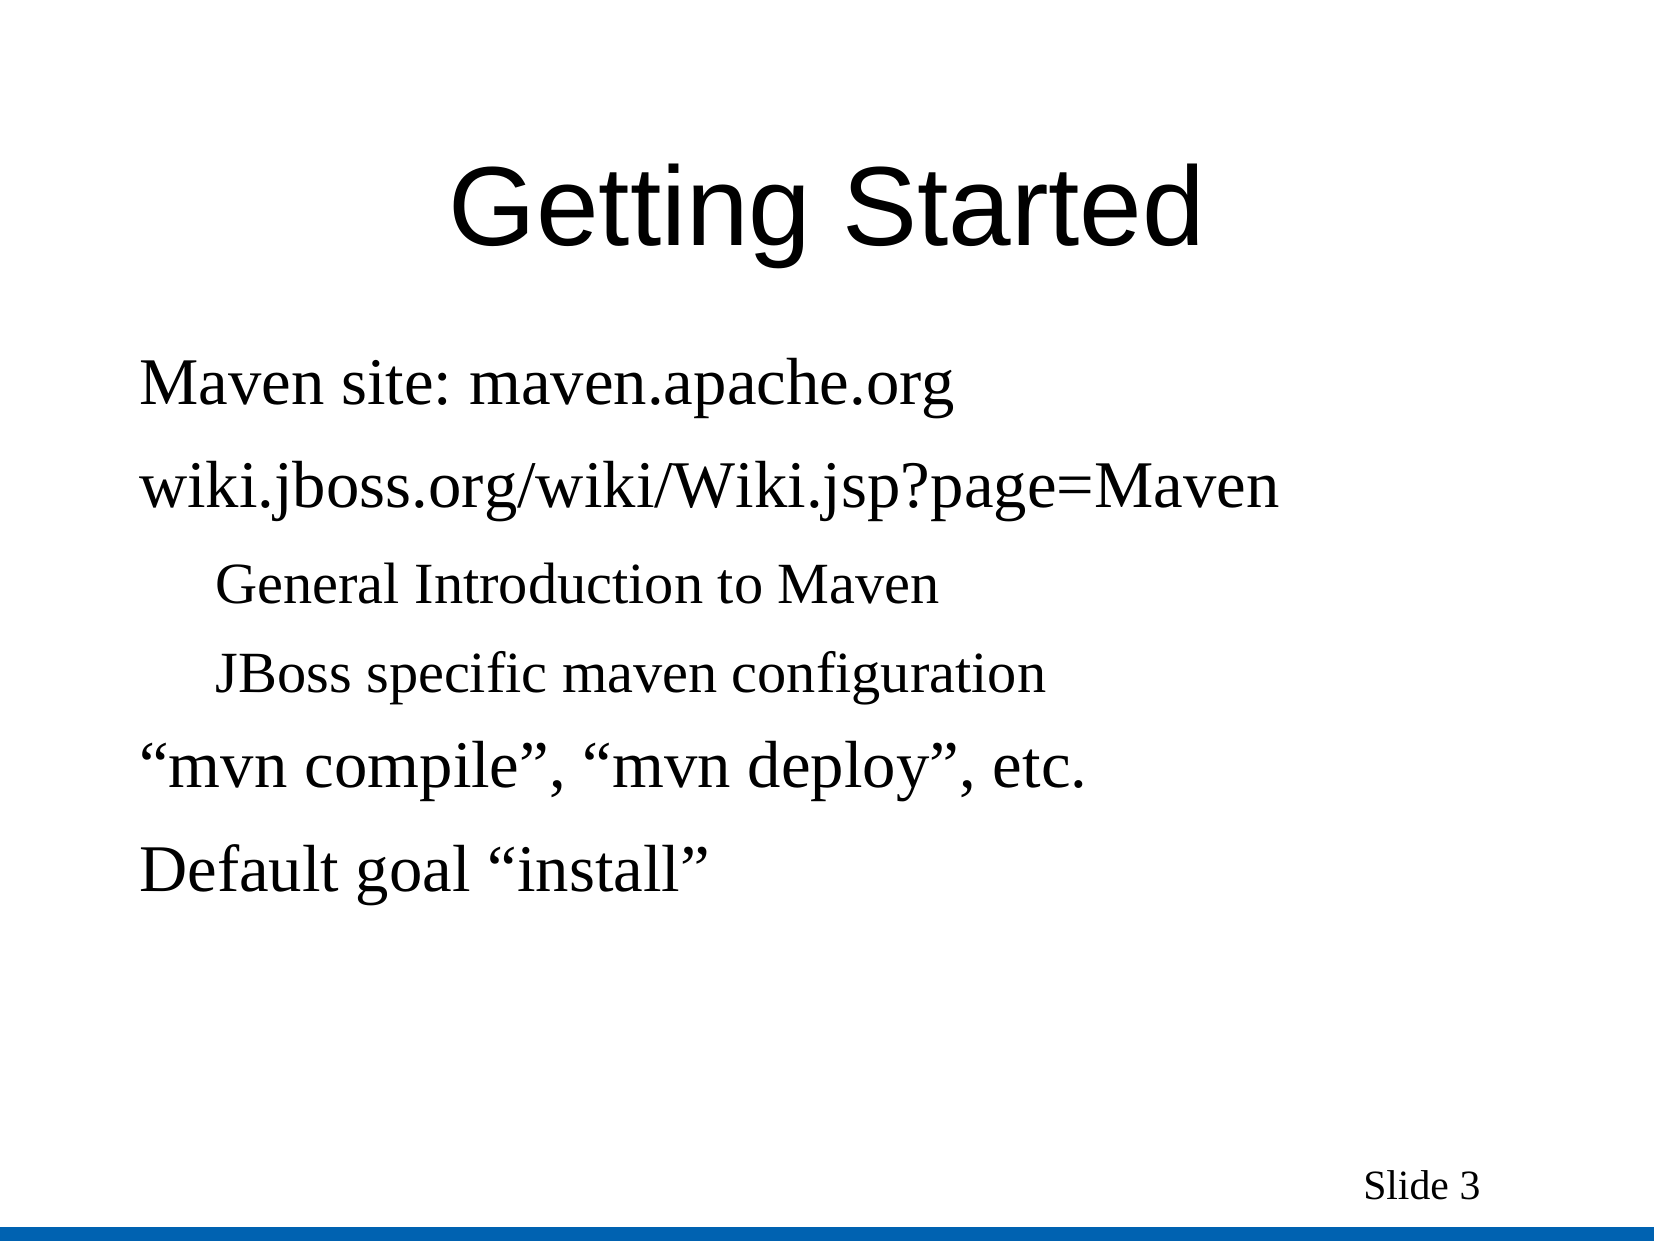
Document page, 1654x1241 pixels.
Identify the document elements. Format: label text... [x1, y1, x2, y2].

title Getting Started [121, 102, 1533, 311]
list Maven site: maven.apache.org wiki.jboss.org/wiki/Wiki.jsp?page=Maven General Introduction to Maven JBoss specific maven configuration “mvn compile”, “mvn deploy”, etc. Default goal “install” [121, 344, 1533, 1127]
